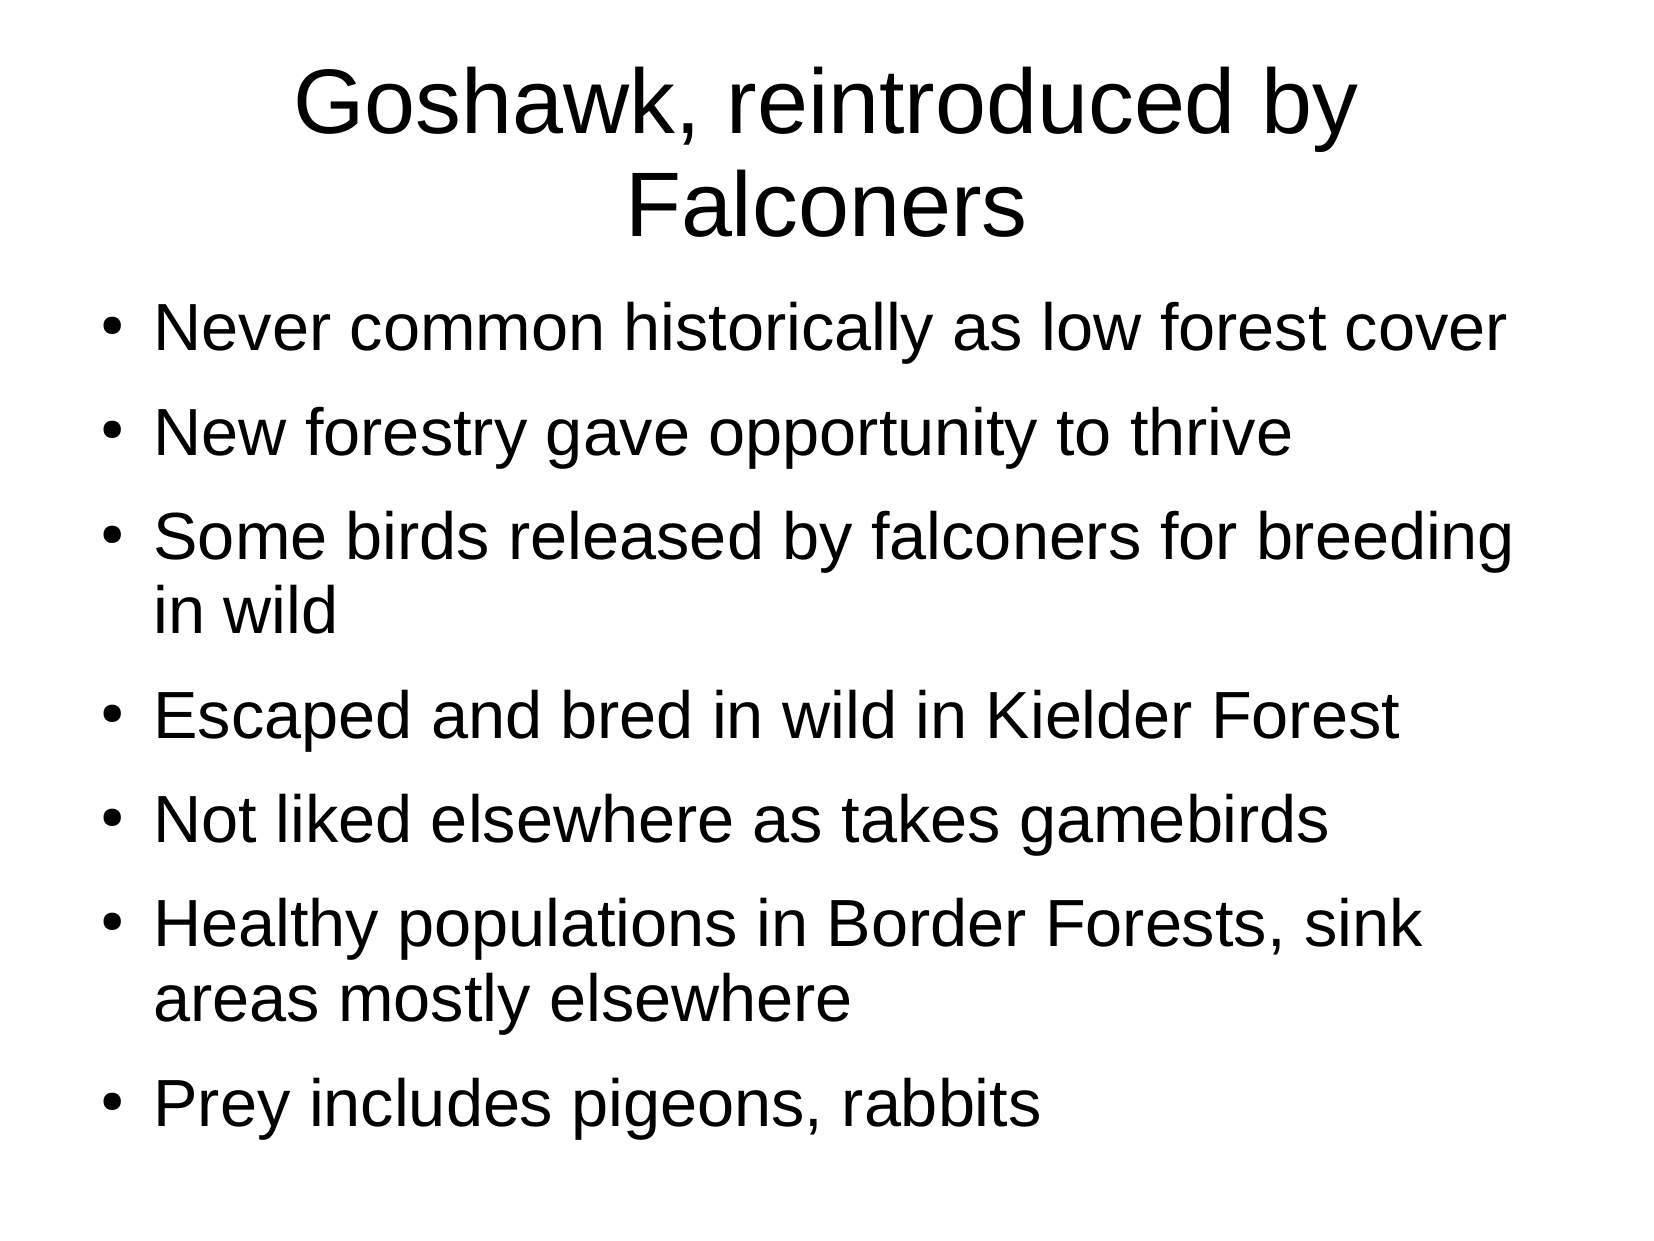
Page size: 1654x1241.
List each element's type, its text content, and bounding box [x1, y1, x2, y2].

list Never common historically as low forest cover New forestry gave opportunity to thrive Some birds released by falconers for breeding in wild Escaped and bred in wild in Kielder Forest Not liked elsewhere as takes gamebirds Healthy populations in Border Forests, sink areas mostly elsewhere Prey includes pigeons, rabbits [82, 290, 1571, 1141]
title Goshawk, reintroduced by Falconers [82, 49, 1571, 257]
